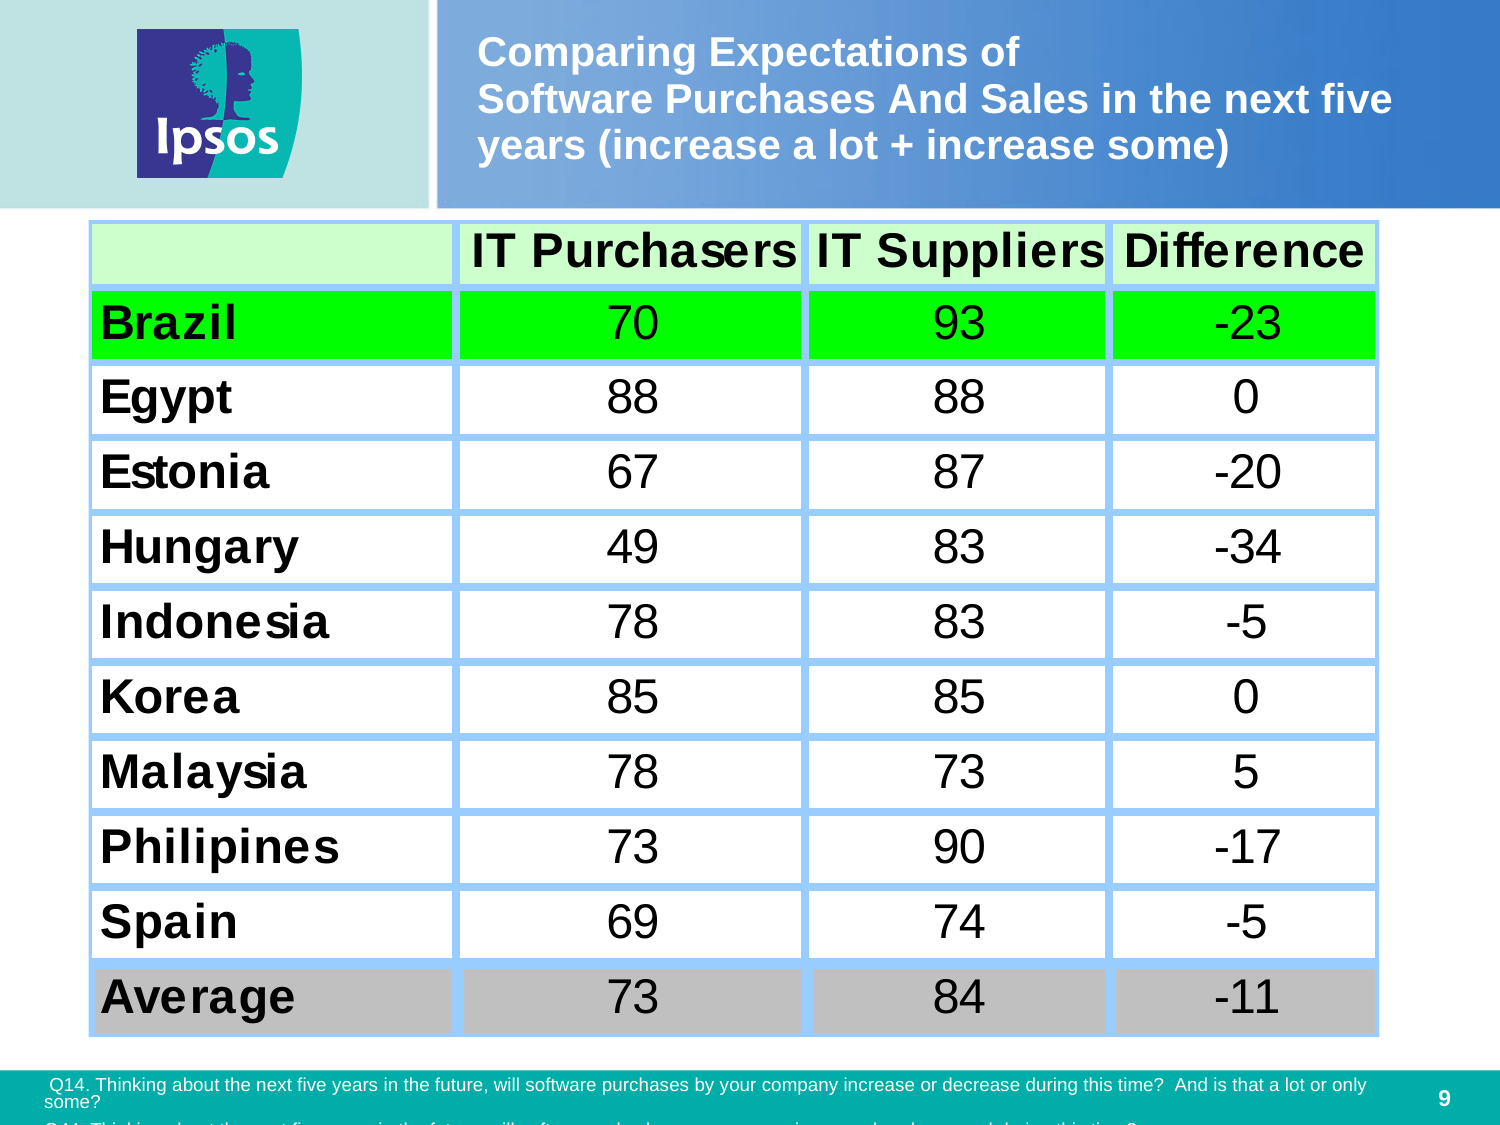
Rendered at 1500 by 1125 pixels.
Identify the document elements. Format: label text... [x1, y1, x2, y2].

title Comparing Expectations of Software Purchases And Sales in the next five years (increase a lot + increase some) [462, 10, 1476, 177]
picture [0, 0, 1500, 213]
chart [88, 220, 1383, 1041]
text_box Q14. Thinking about the next five years in the future, will software purchases by your company increase or decrease during this time? And is that a lot or only some? Q44. Thinking about the next five years in the future, will software sales by your company increased or decreased during this time? [29, 1070, 1436, 1125]
